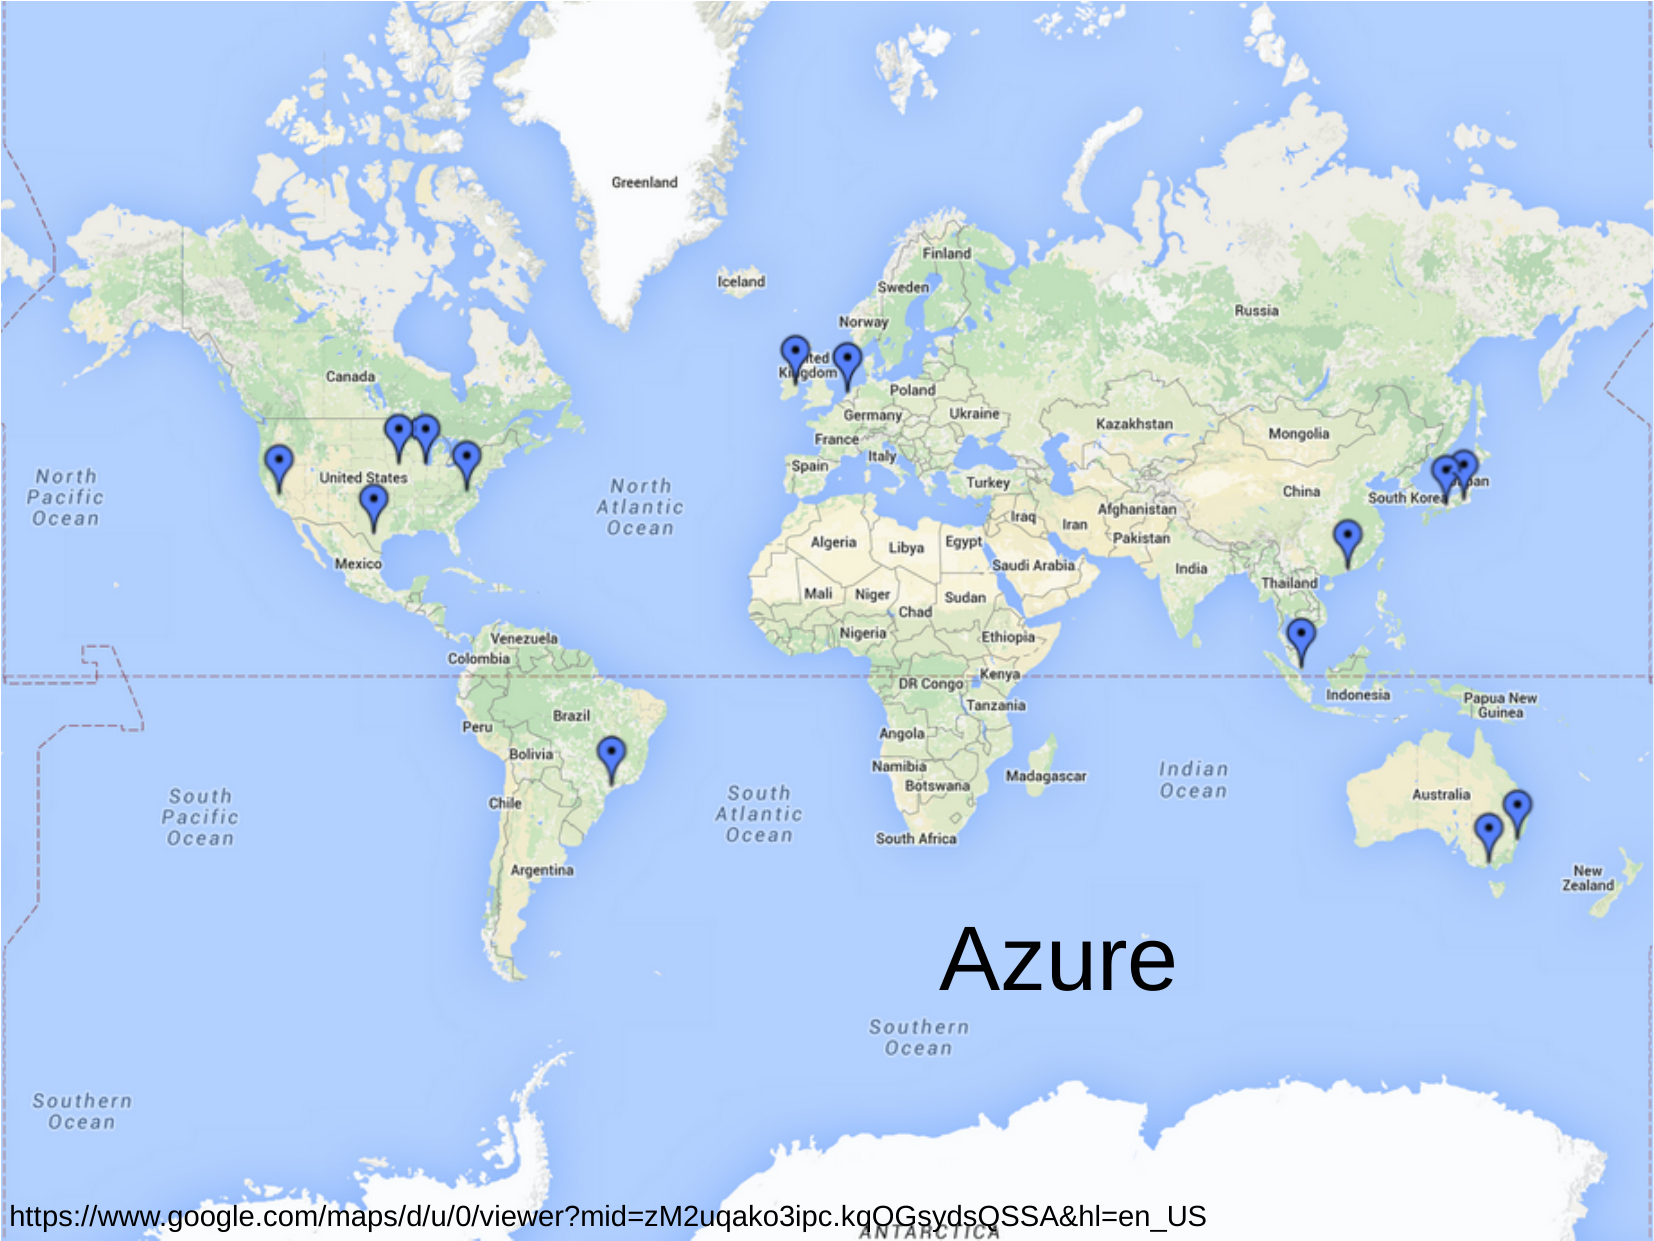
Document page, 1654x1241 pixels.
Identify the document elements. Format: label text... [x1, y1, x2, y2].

picture [1, 1, 1654, 1241]
title Azure [315, 855, 1654, 1063]
title https://www.google.com/maps/d/u/0/viewer?mid=zM2uqako3ipc.kqOGsydsQSSA&hl=en_US [0, 1112, 1354, 1241]
